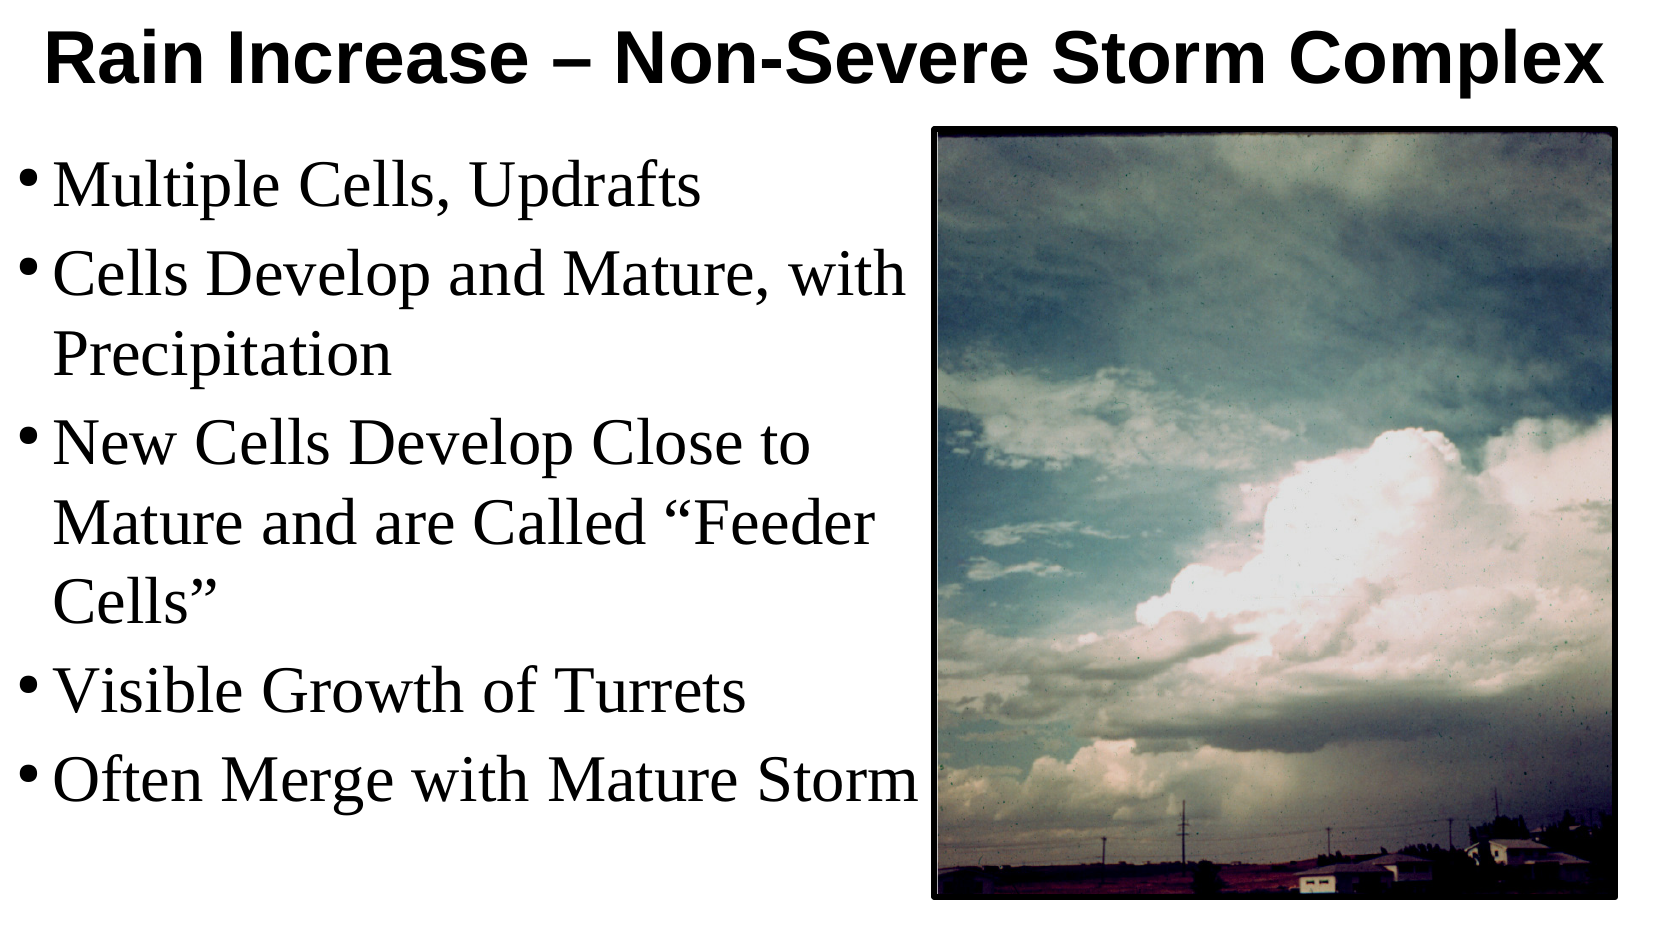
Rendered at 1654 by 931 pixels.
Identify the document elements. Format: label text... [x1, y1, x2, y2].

title Rain Increase – Non-Severe Storm Complex [0, 0, 1654, 107]
text_box Multiple Cells, Updrafts Cells Develop and Mature, with Precipitation New Cells Develop Close to Mature and are Called “Feeder Cells” Visible Growth of Turrets Often Merge with Mature Storm [0, 132, 931, 823]
picture [937, 132, 1613, 895]
